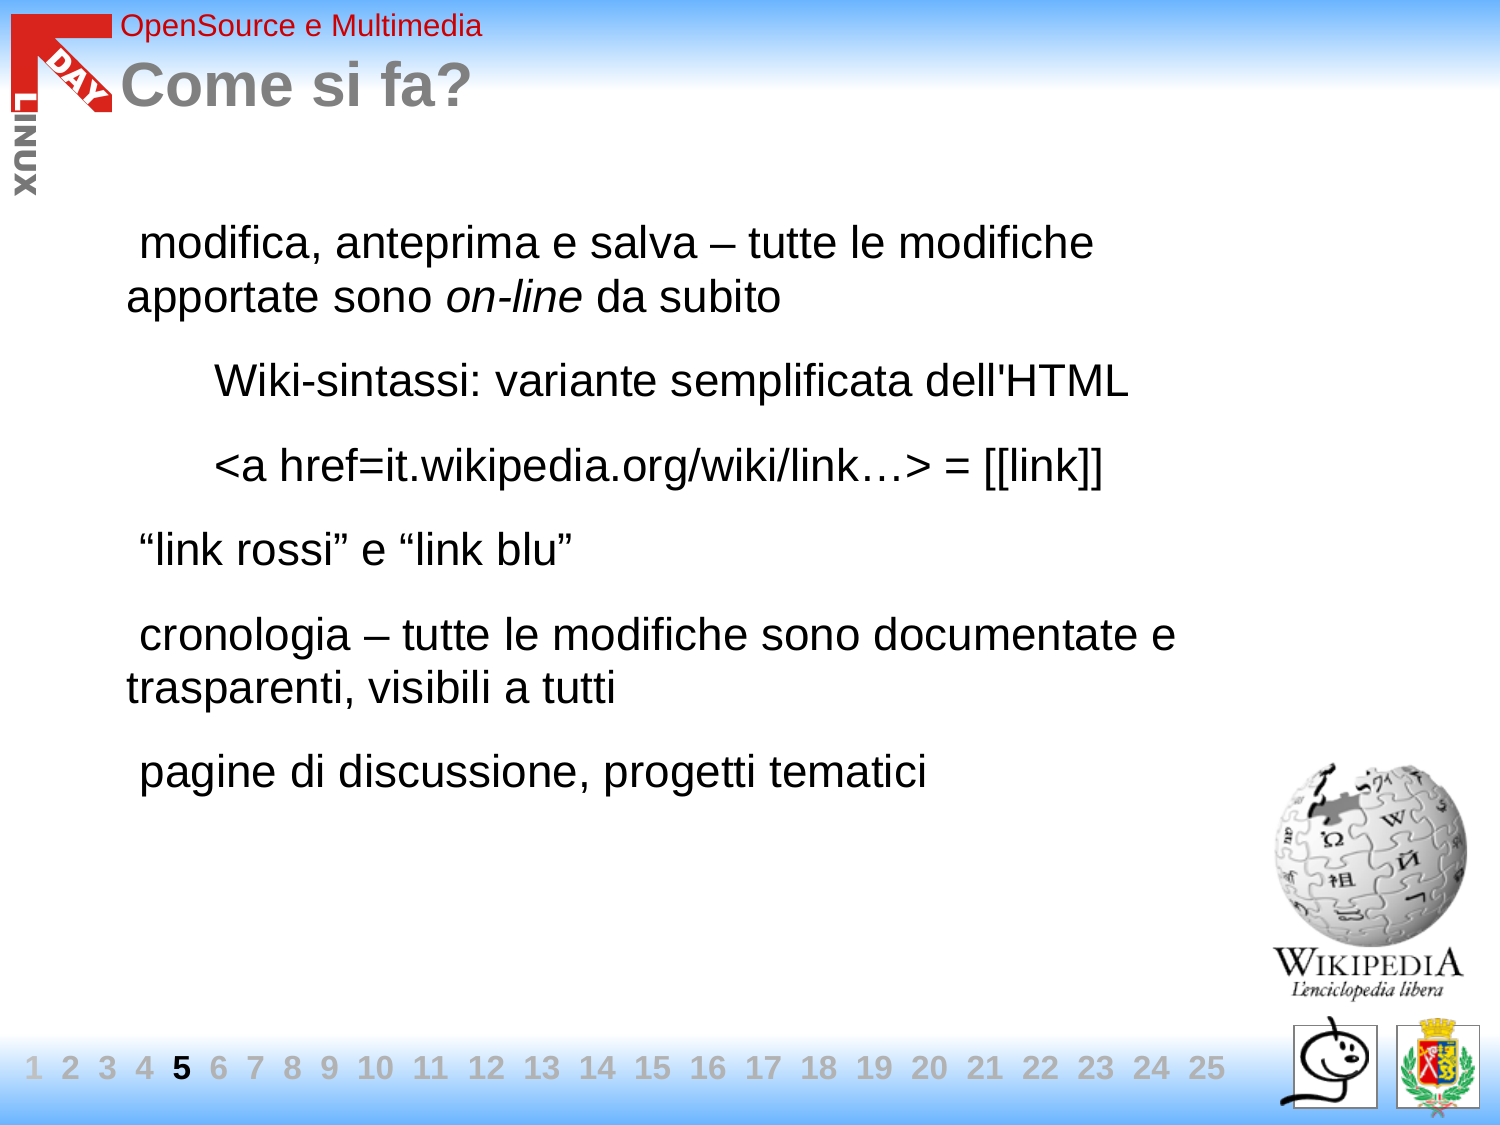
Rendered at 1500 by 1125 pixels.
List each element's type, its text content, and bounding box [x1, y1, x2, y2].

picture [1401, 1018, 1475, 1118]
text_box 1 2 3 4 5 6 7 8 9 10 11 12 13 14 15 16 17 18 19 20 21 22 23 24 25 [24, 1049, 1267, 1087]
text_box OpenSource e Multimedia [120, 7, 1479, 43]
picture [1280, 1016, 1369, 1106]
text_box [0, 1025, 1500, 1125]
picture [11, 14, 112, 196]
text_box modifica, anteprima e salva – tutte le modifiche apportate sono on-line da subito Wiki-sintassi: variante semplificata dell'HTML <a href=it.wikipedia.org/wiki/link…> = [[link]] “link rossi” e “link blu” cronologia – tutte le modifiche sono documentate e trasparenti, visibili a tutti pagine di discussione, progetti tematici [112, 207, 1264, 806]
text_box Come si fa? [120, 50, 1479, 120]
text_box [0, 0, 1500, 91]
chart [1265, 761, 1477, 1005]
